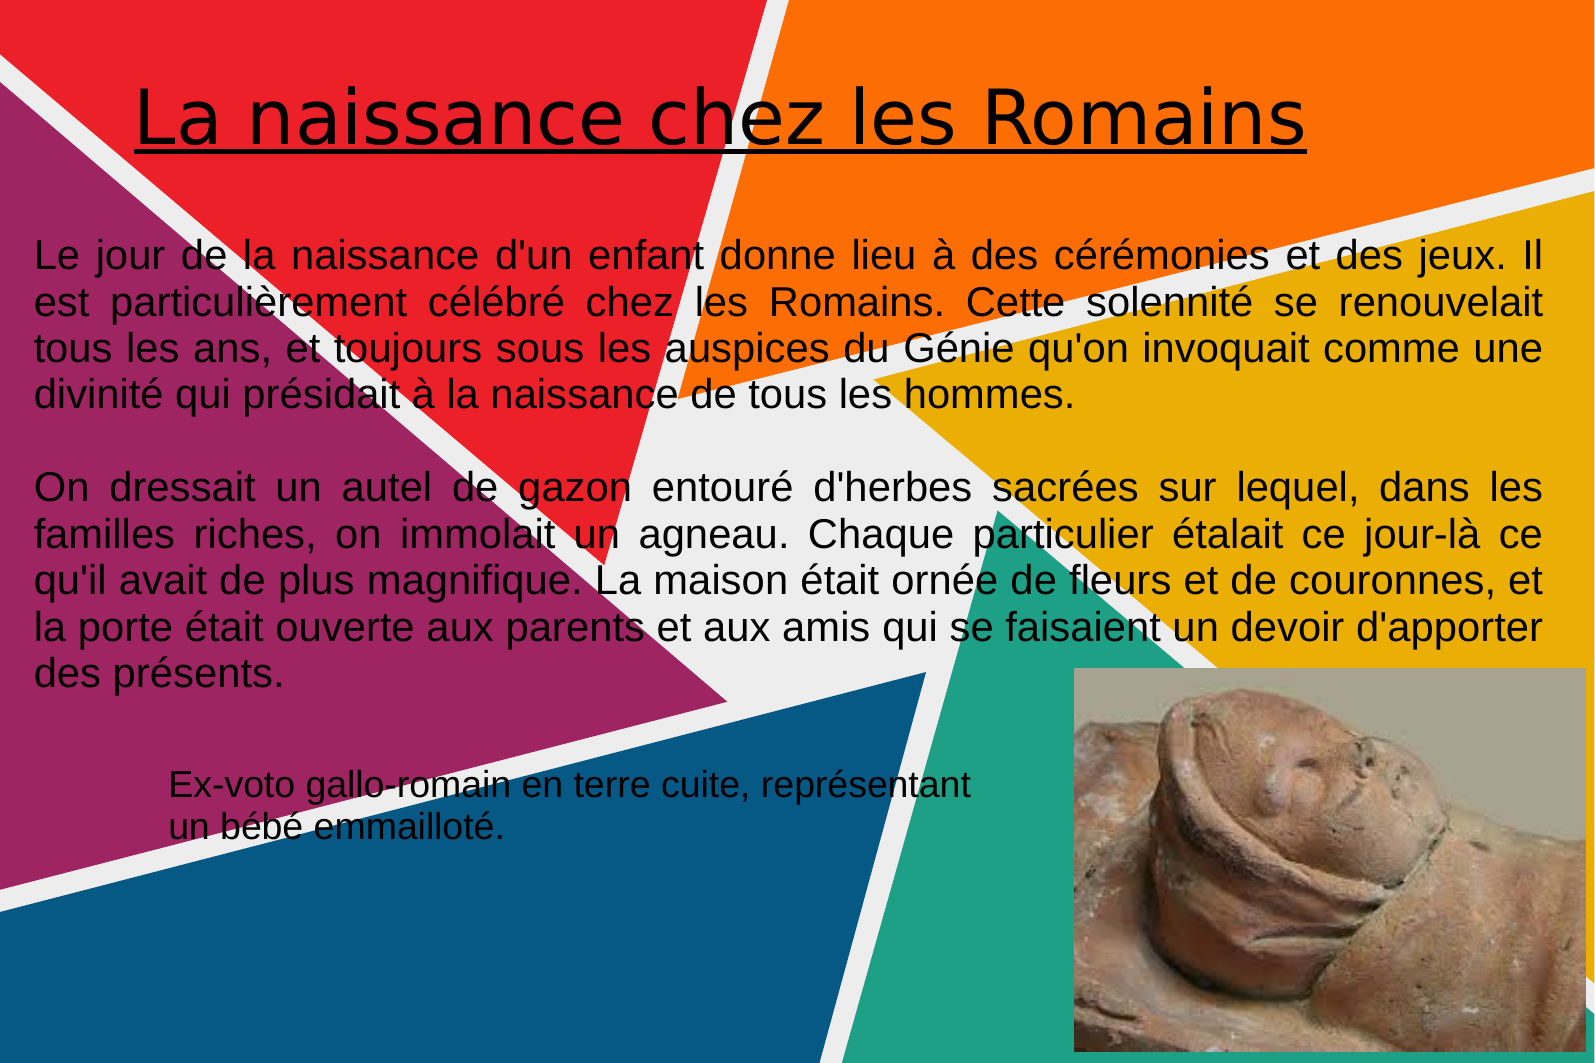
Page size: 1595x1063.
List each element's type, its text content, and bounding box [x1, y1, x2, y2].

text_box Le jour de la naissance d'un enfant donne lieu à des cérémonies et des jeux. Il est particulièrement célébré chez les Romains. Cette solennité se renouvelait tous les ans, et toujours sous les auspices du Génie qu'on invoquait comme une divinité qui présidait à la naissance de tous les hommes. On dressait un autel de gazon entouré d'herbes sacrées sur lequel, dans les familles riches, on immolait un agneau. Chaque particulier étalait ce jour-là ce qu'il avait de plus magnifique. La maison était ornée de fleurs et de couronnes, et la porte était ouverte aux parents et aux amis qui se faisaient un devoir d'apporter des présents. [19, 173, 1560, 945]
text_box Ex-voto gallo-romain en terre cuite, représentant un bébé emmailloté. [153, 755, 1004, 855]
picture [1074, 668, 1586, 1052]
title La naissance chez les Romains [79, 40, 1361, 173]
